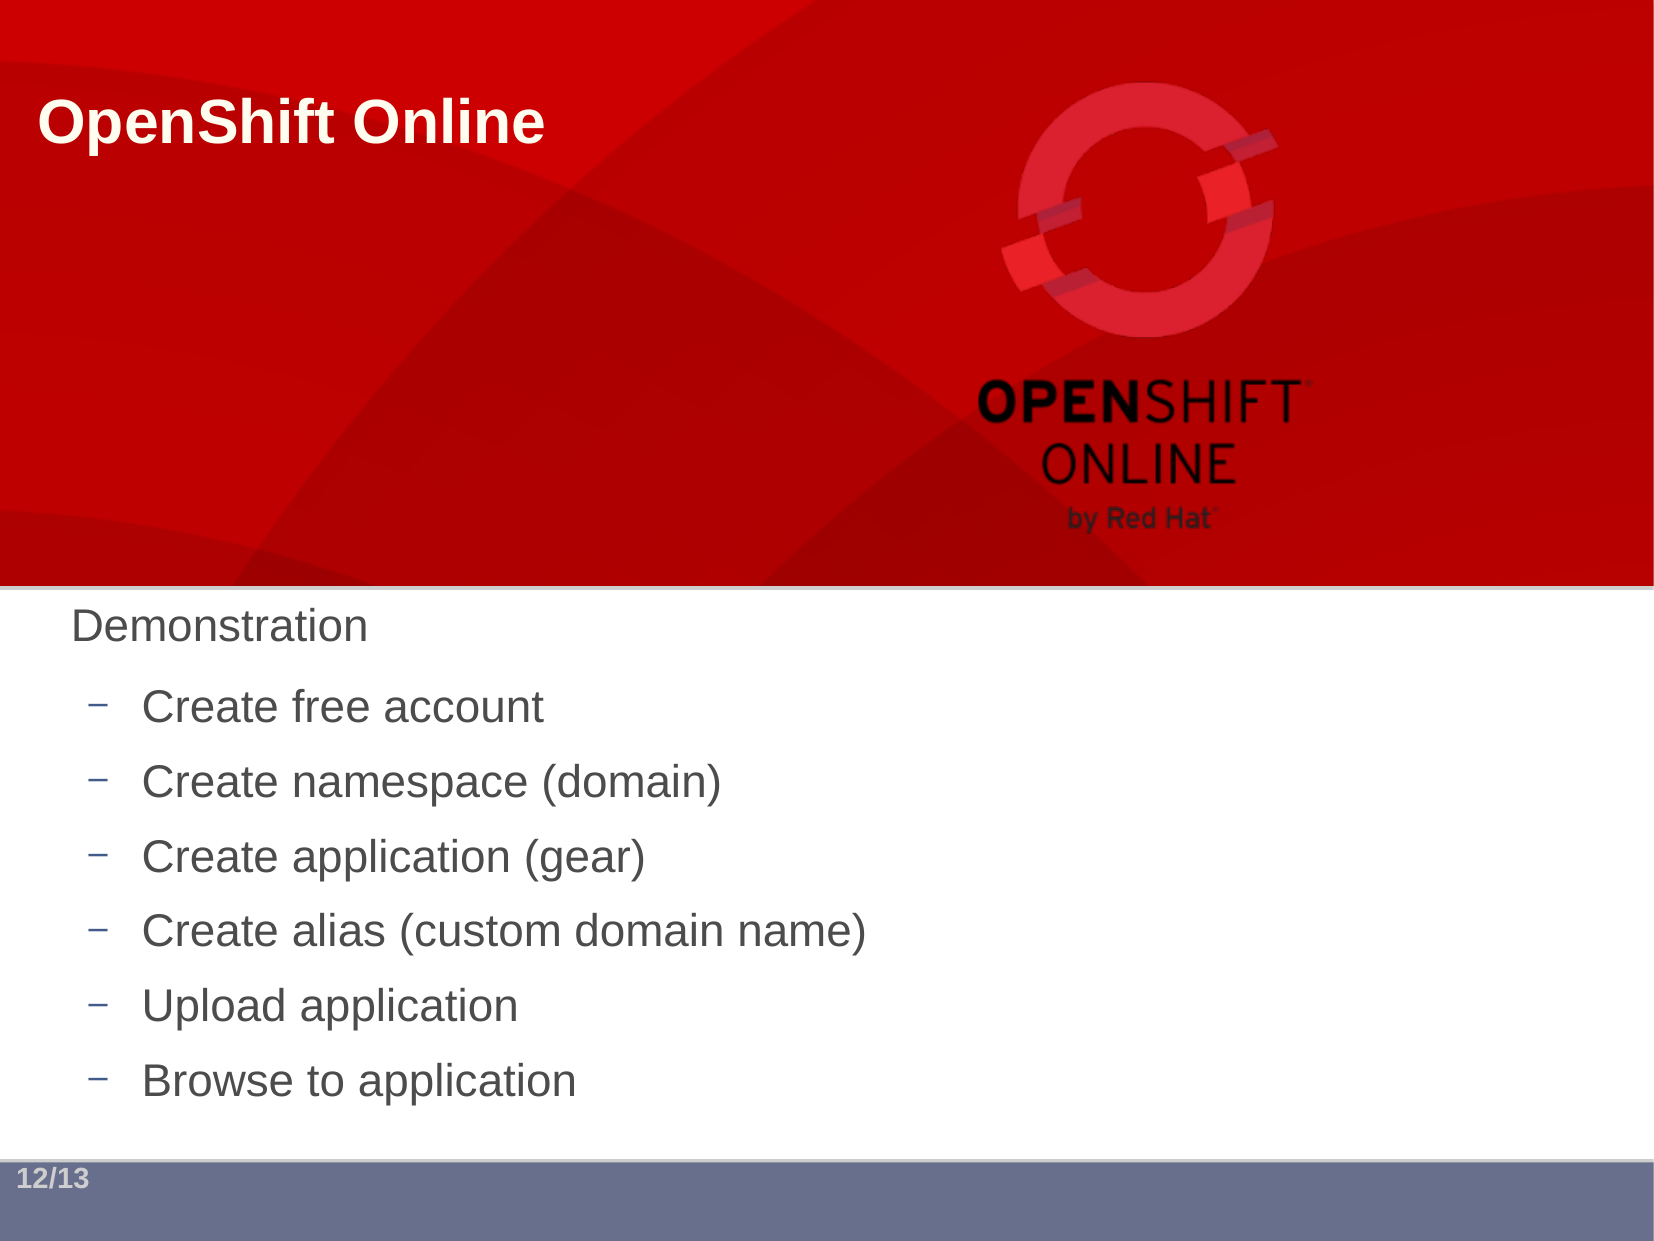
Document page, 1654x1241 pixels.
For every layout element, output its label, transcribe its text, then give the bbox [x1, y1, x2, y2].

title OpenShift Online [37, 55, 1526, 188]
list Demonstration Create free account Create namespace (domain) Create application (gear) Create alias (custom domain name) Upload application Browse to application [0, 600, 1530, 1107]
picture [0, 0, 1654, 586]
